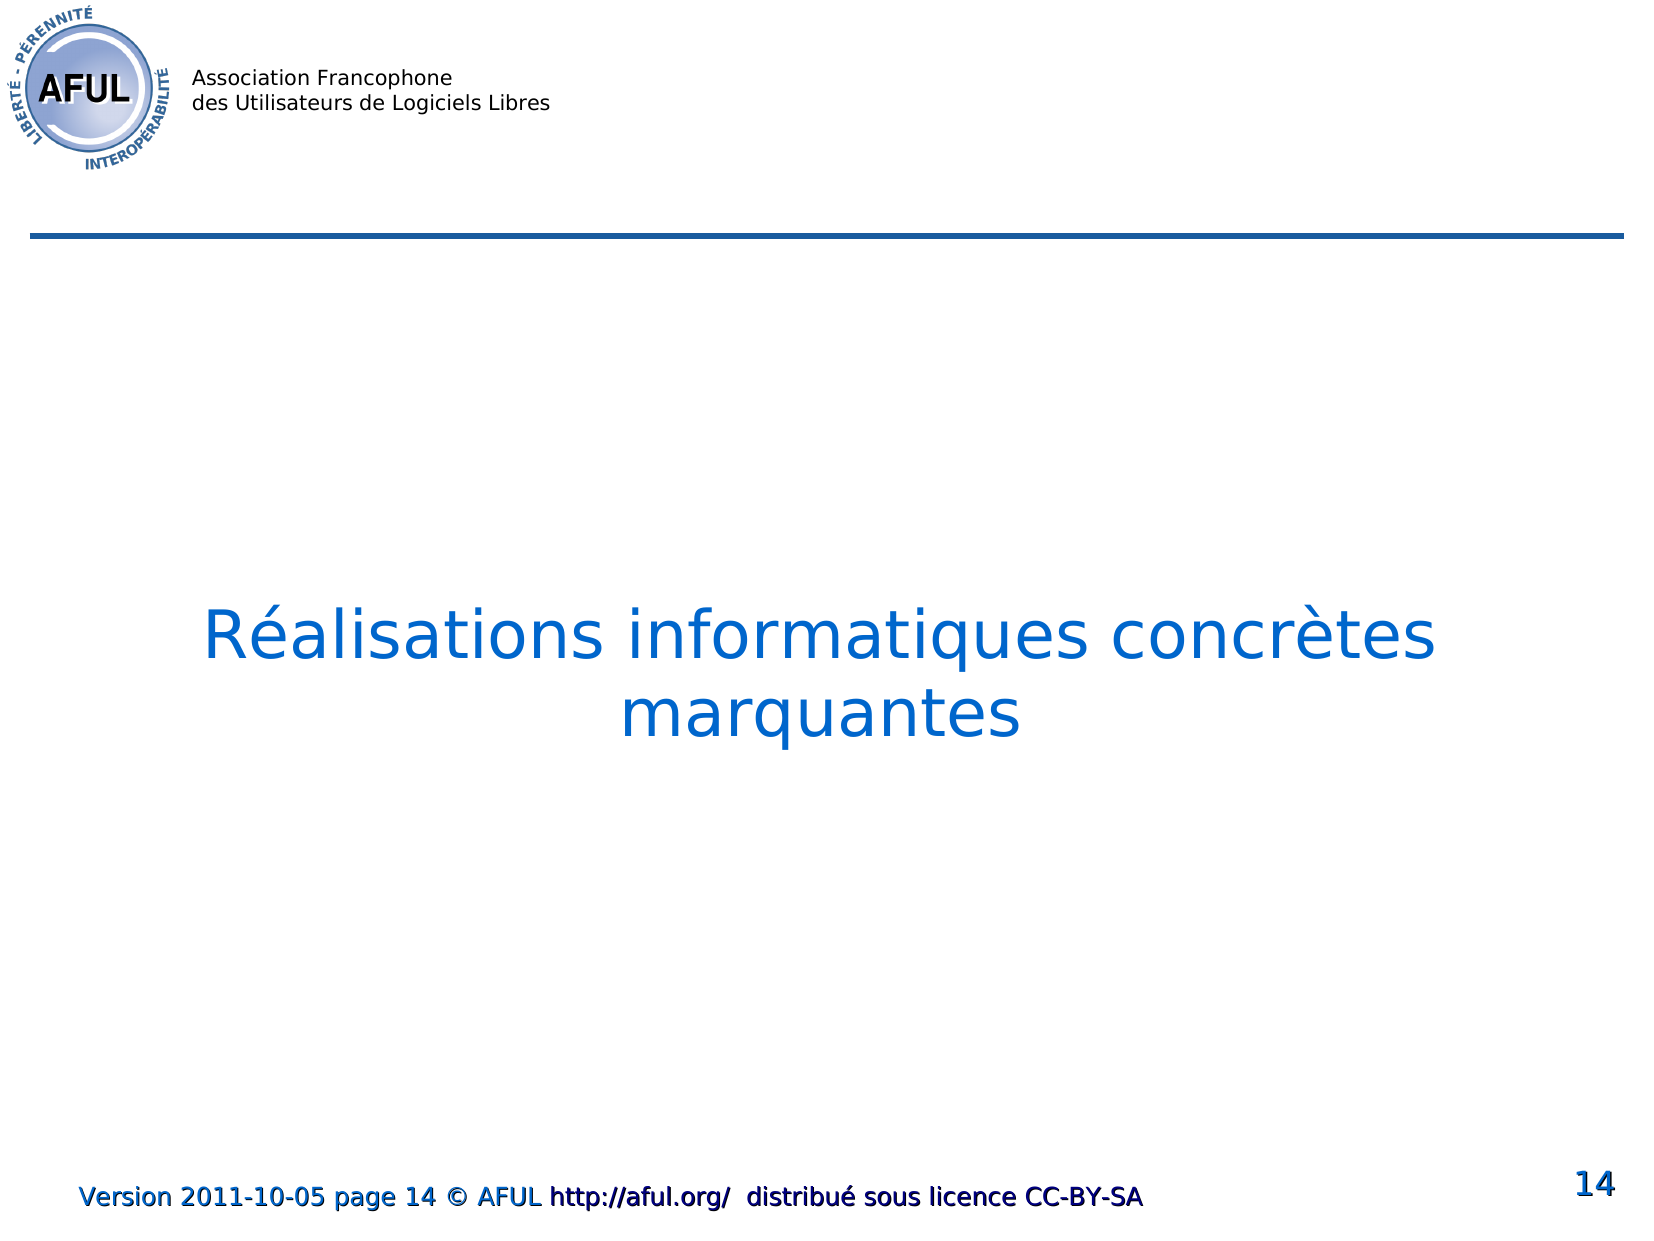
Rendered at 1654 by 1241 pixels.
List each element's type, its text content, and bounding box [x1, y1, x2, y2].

list Réalisations informatiques concrètes marquantes [47, 265, 1595, 1211]
picture [0, 0, 178, 178]
